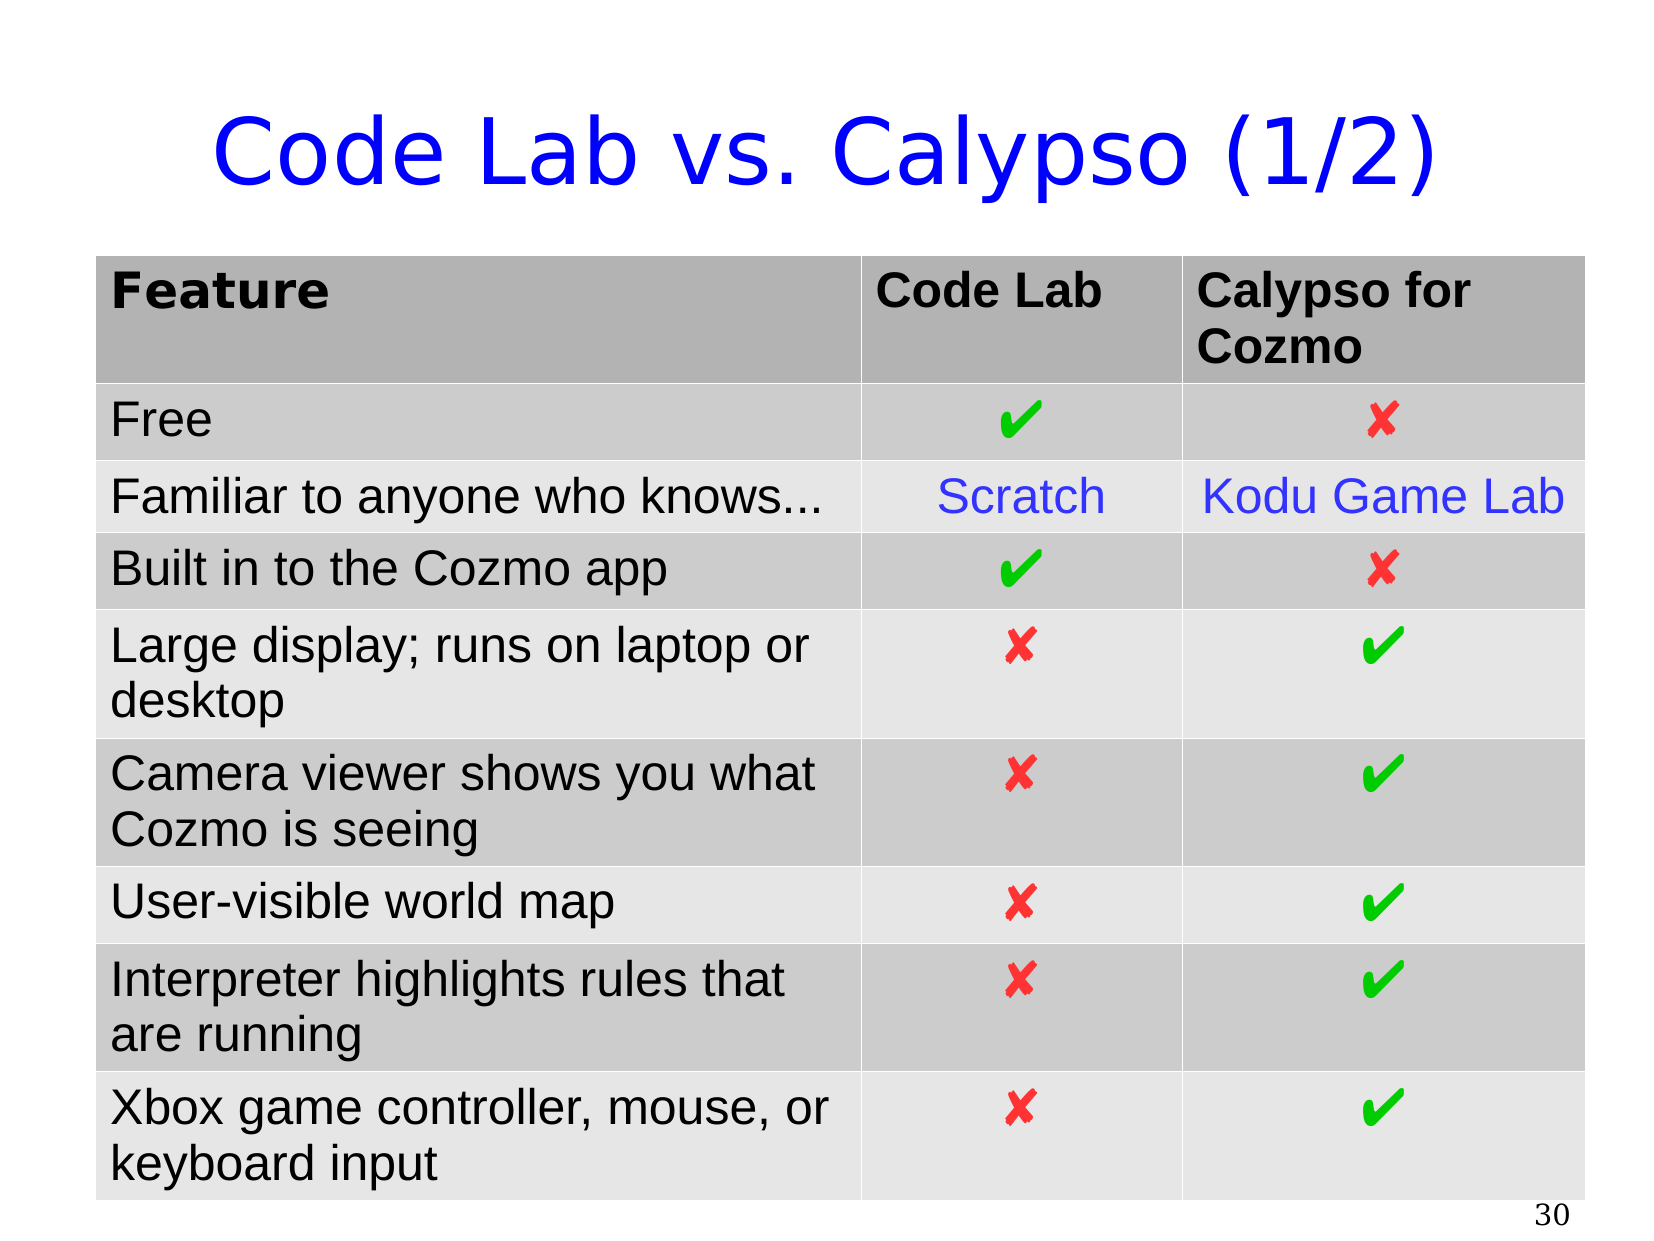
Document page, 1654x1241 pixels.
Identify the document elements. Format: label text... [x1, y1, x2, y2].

table_cell 4 [862, 533, 1182, 609]
table_cell  [862, 1072, 1182, 1200]
table_cell 4 [862, 384, 1182, 460]
table_cell  [1183, 384, 1585, 460]
table_cell Camera viewer shows you what Cozmo is seeing [96, 739, 861, 866]
table_cell  [1183, 533, 1585, 609]
table_cell  [862, 867, 1182, 943]
table_cell Free [96, 384, 861, 460]
table_cell Xbox game controller, mouse, or keyboard input [96, 1072, 861, 1200]
table_header Feature [96, 256, 861, 383]
table_cell Kodu Game Lab [1183, 461, 1585, 532]
table_cell 4 [1183, 1072, 1585, 1200]
table_cell 4 [1183, 739, 1585, 866]
table_cell 4 [1183, 610, 1585, 738]
table_cell Large display; runs on laptop or desktop [96, 610, 861, 738]
table_cell 4 [1183, 867, 1585, 943]
table_cell Interpreter highlights rules that are running [96, 944, 861, 1071]
table_cell Scratch [862, 461, 1182, 532]
table_cell  [862, 610, 1182, 738]
table_cell  [862, 739, 1182, 866]
table_cell  [862, 944, 1182, 1071]
title Code Lab vs. Calypso (1/2) [82, 49, 1571, 257]
table_cell Built in to the Cozmo app [96, 533, 861, 609]
table_header Calypso for Cozmo [1183, 256, 1585, 383]
table_header Code Lab [862, 256, 1182, 383]
table_cell User-visible world map [96, 867, 861, 943]
table_cell 4 [1183, 944, 1585, 1071]
table_cell Familiar to anyone who knows... [96, 461, 861, 532]
